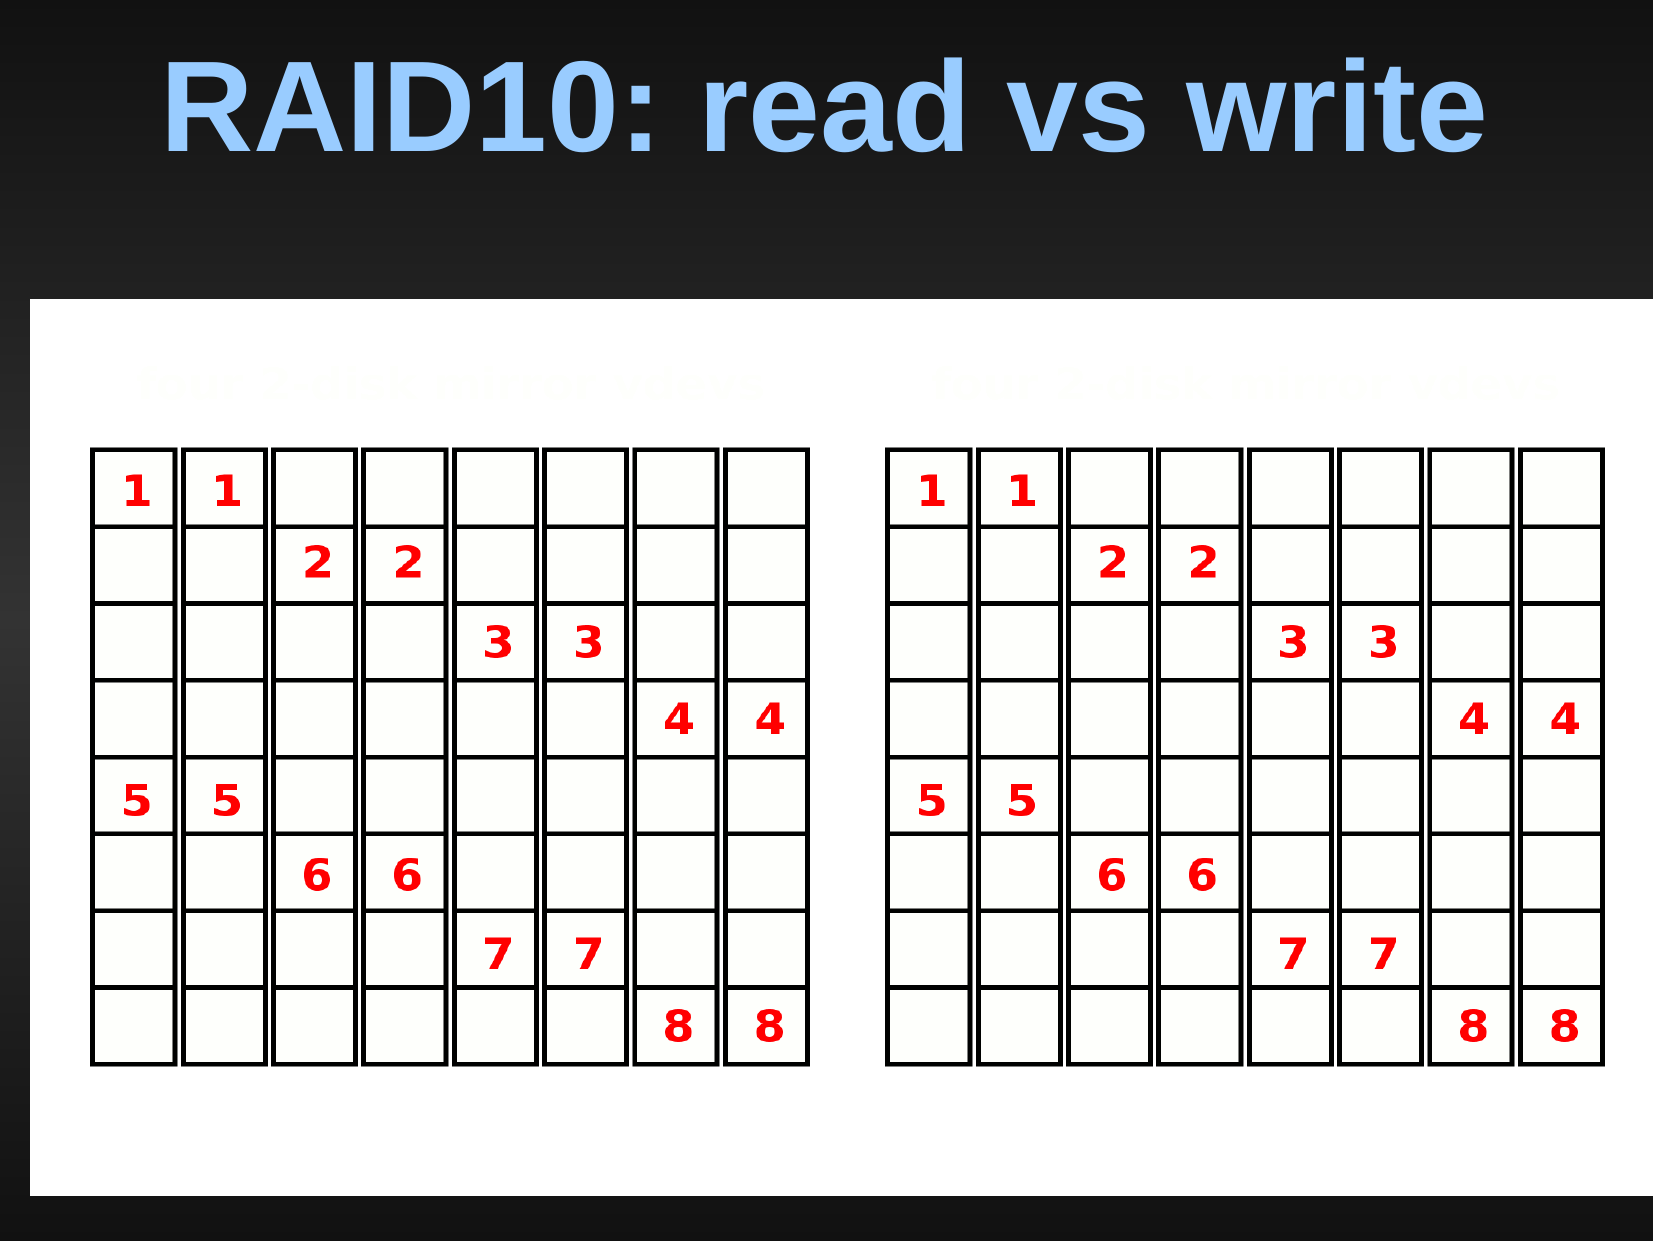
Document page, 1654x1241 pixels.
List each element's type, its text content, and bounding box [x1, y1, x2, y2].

picture [30, 299, 1653, 1196]
title RAID10: read vs write [0, 2, 1651, 211]
